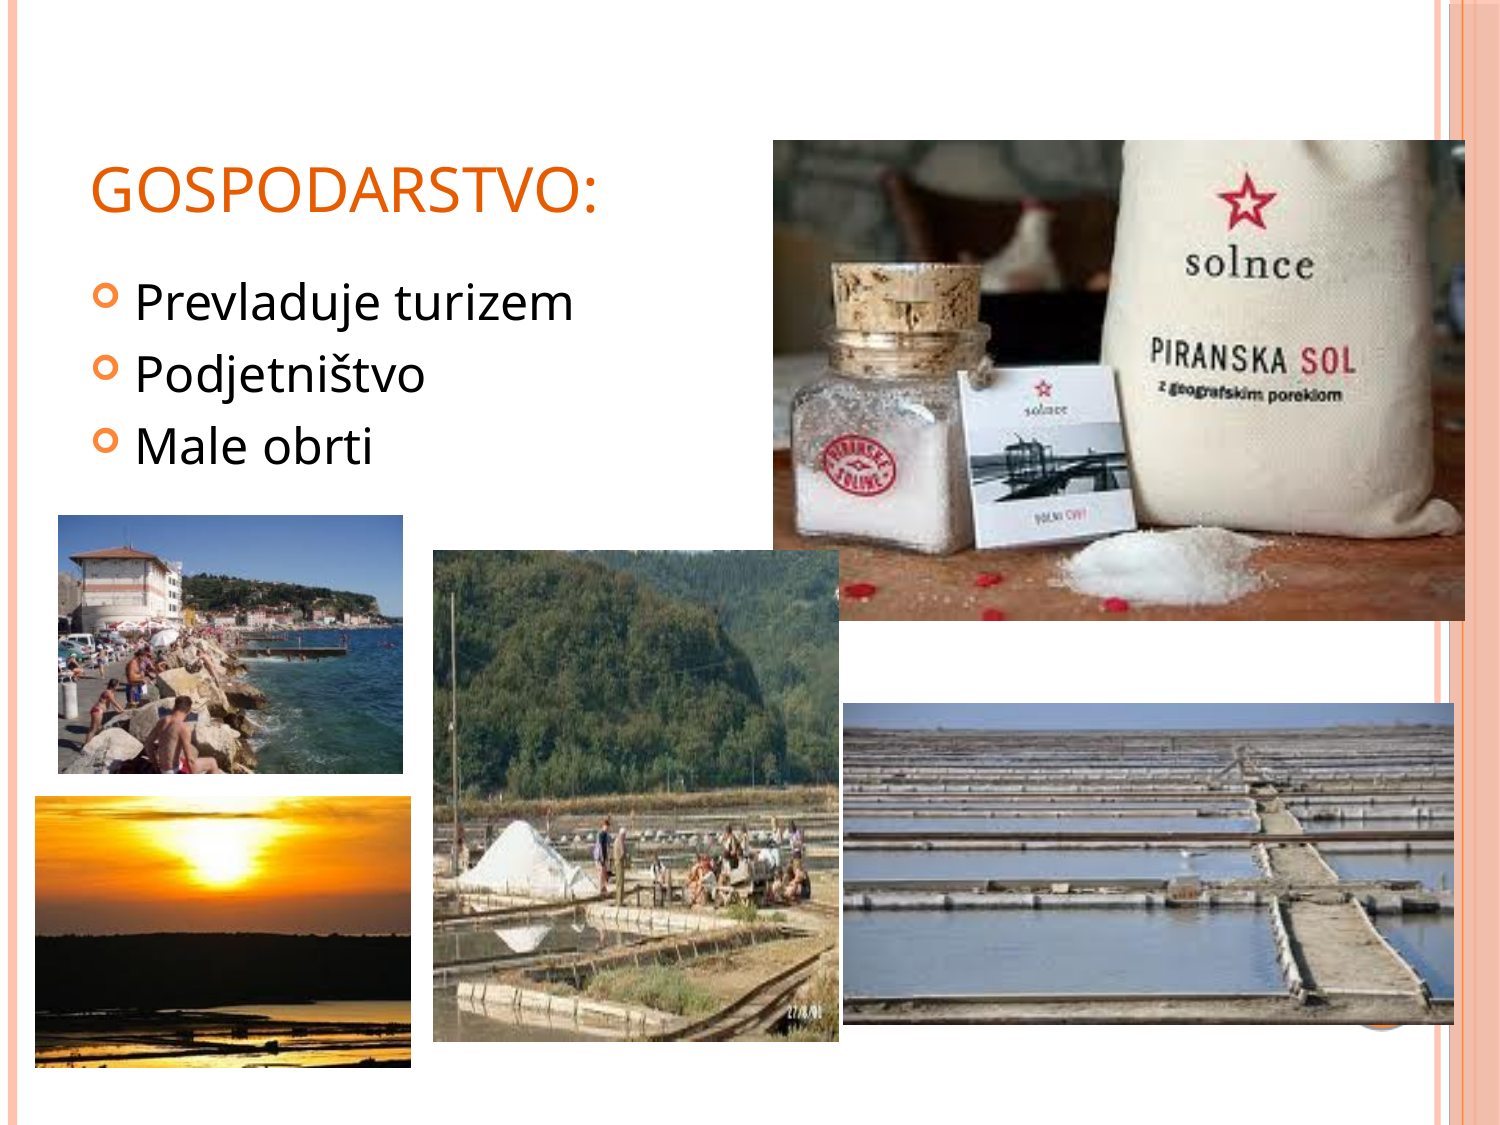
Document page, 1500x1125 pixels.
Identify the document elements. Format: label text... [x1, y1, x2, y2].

picture [433, 140, 1465, 1042]
picture [35, 796, 411, 1068]
picture [843, 703, 1454, 1025]
title GOSPODARSTVO: [75, 45, 1300, 233]
list Prevladuje turizem Podjetništvo Male obrti [75, 262, 1300, 1062]
picture [58, 515, 403, 774]
